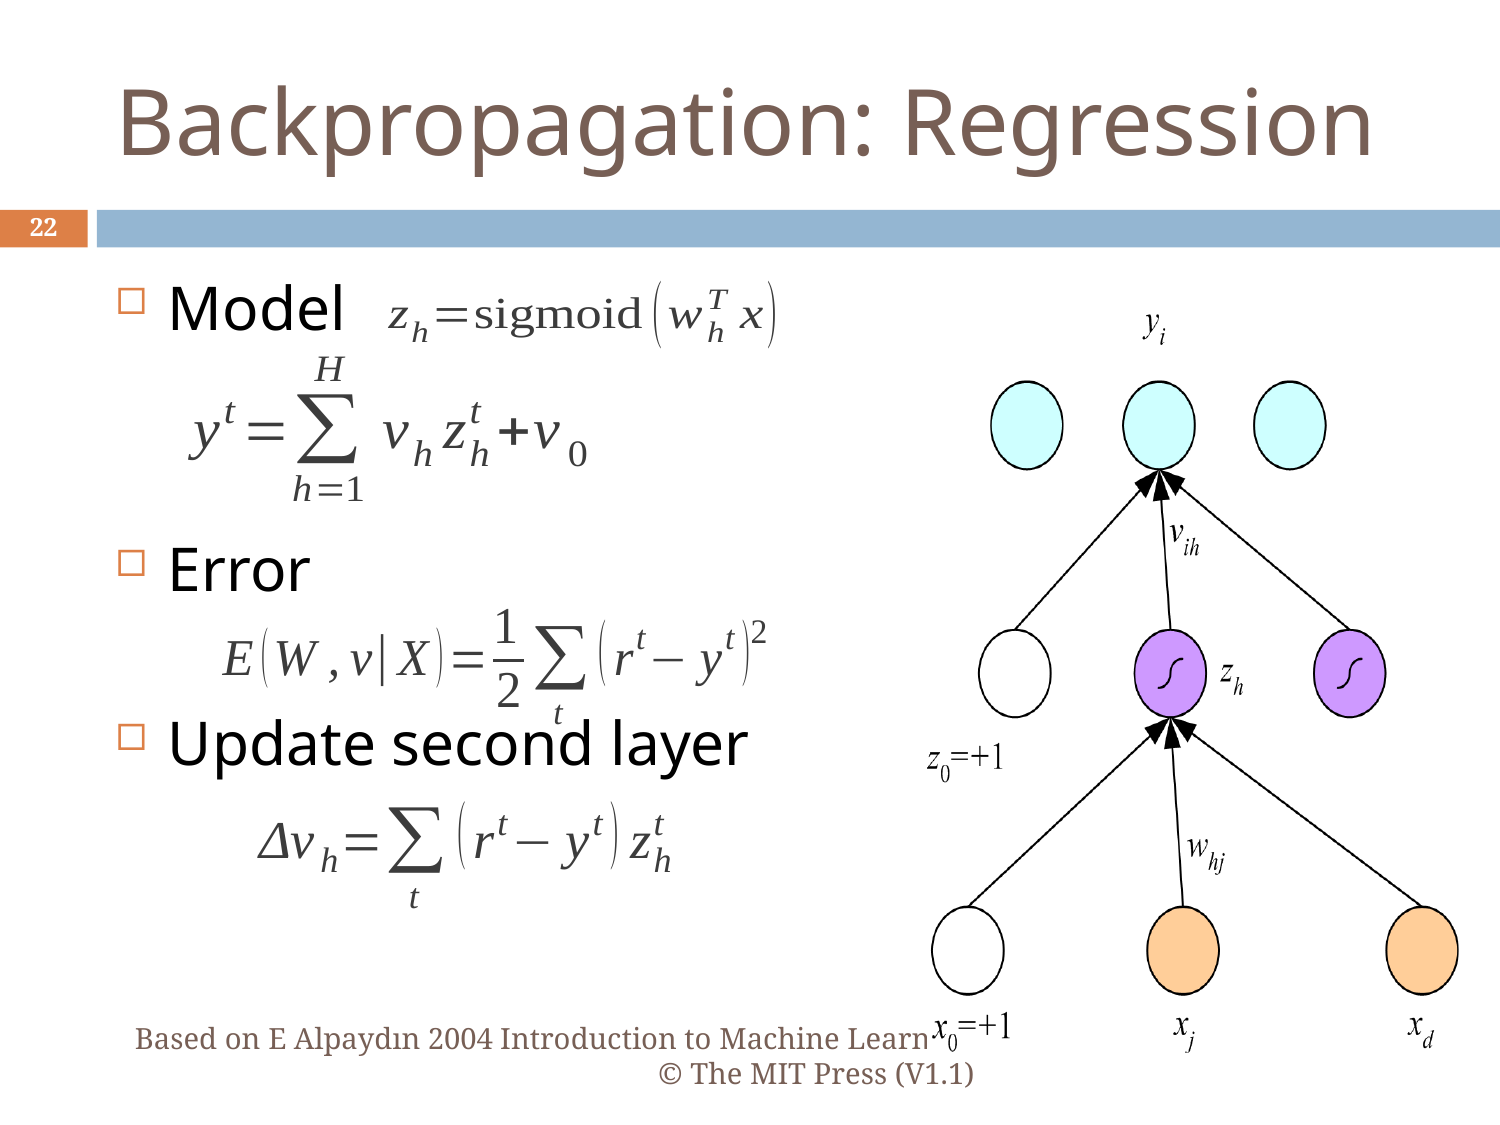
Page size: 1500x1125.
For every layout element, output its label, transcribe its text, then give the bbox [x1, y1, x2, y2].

chart [206, 597, 786, 730]
text_box Based on E Alpaydın 2004 Introduction to Machine Learning © The MIT Press (V1.1) [99, 1025, 990, 1085]
chart [171, 278, 798, 510]
text_box <number> [0, 208, 88, 249]
chart [242, 798, 692, 916]
picture [927, 290, 1459, 1059]
list Model Error Update second layer [100, 262, 916, 1001]
title Backpropagation: Regression [100, 1, 1438, 237]
